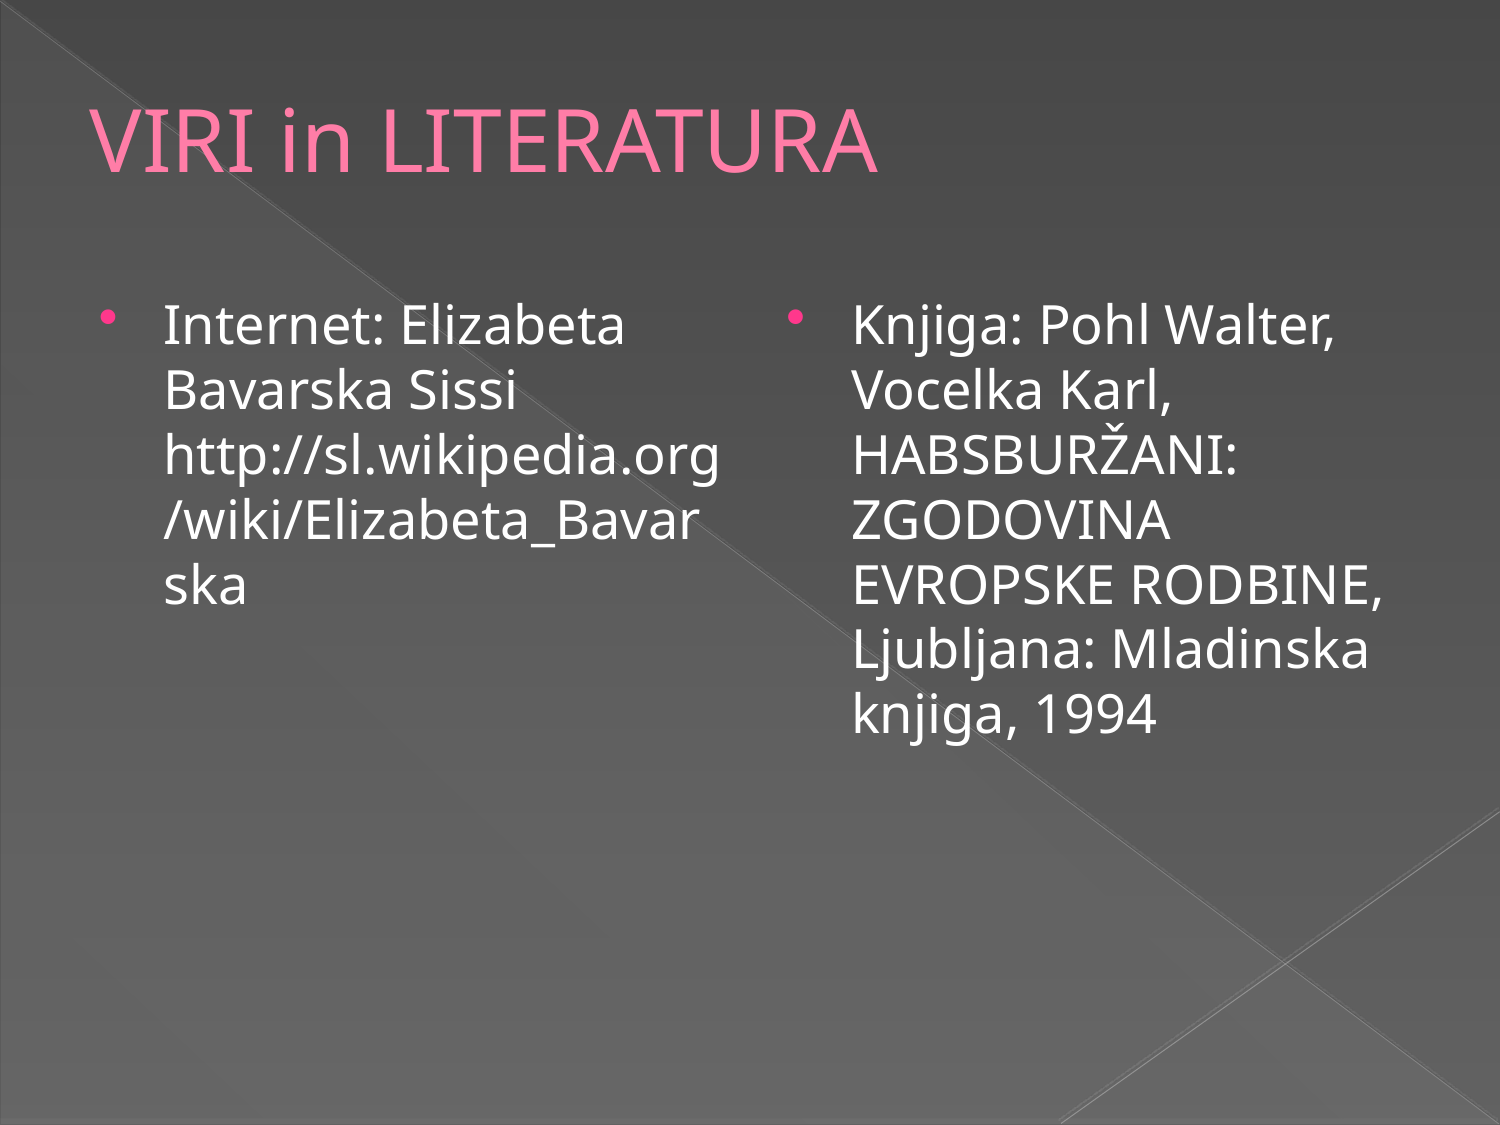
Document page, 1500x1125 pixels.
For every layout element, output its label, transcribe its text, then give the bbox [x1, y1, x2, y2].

list Internet: Elizabeta Bavarska Sissi http://sl.wikipedia.org/wiki/Elizabeta_Bavarska [75, 282, 738, 1094]
list Knjiga: Pohl Walter, Vocelka Karl, HABSBURŽANI: ZGODOVINA EVROPSKE RODBINE, Ljubljana: Mladinska knjiga, 1994 [762, 282, 1425, 1025]
title VIRI in LITERATURA [75, 43, 1425, 232]
